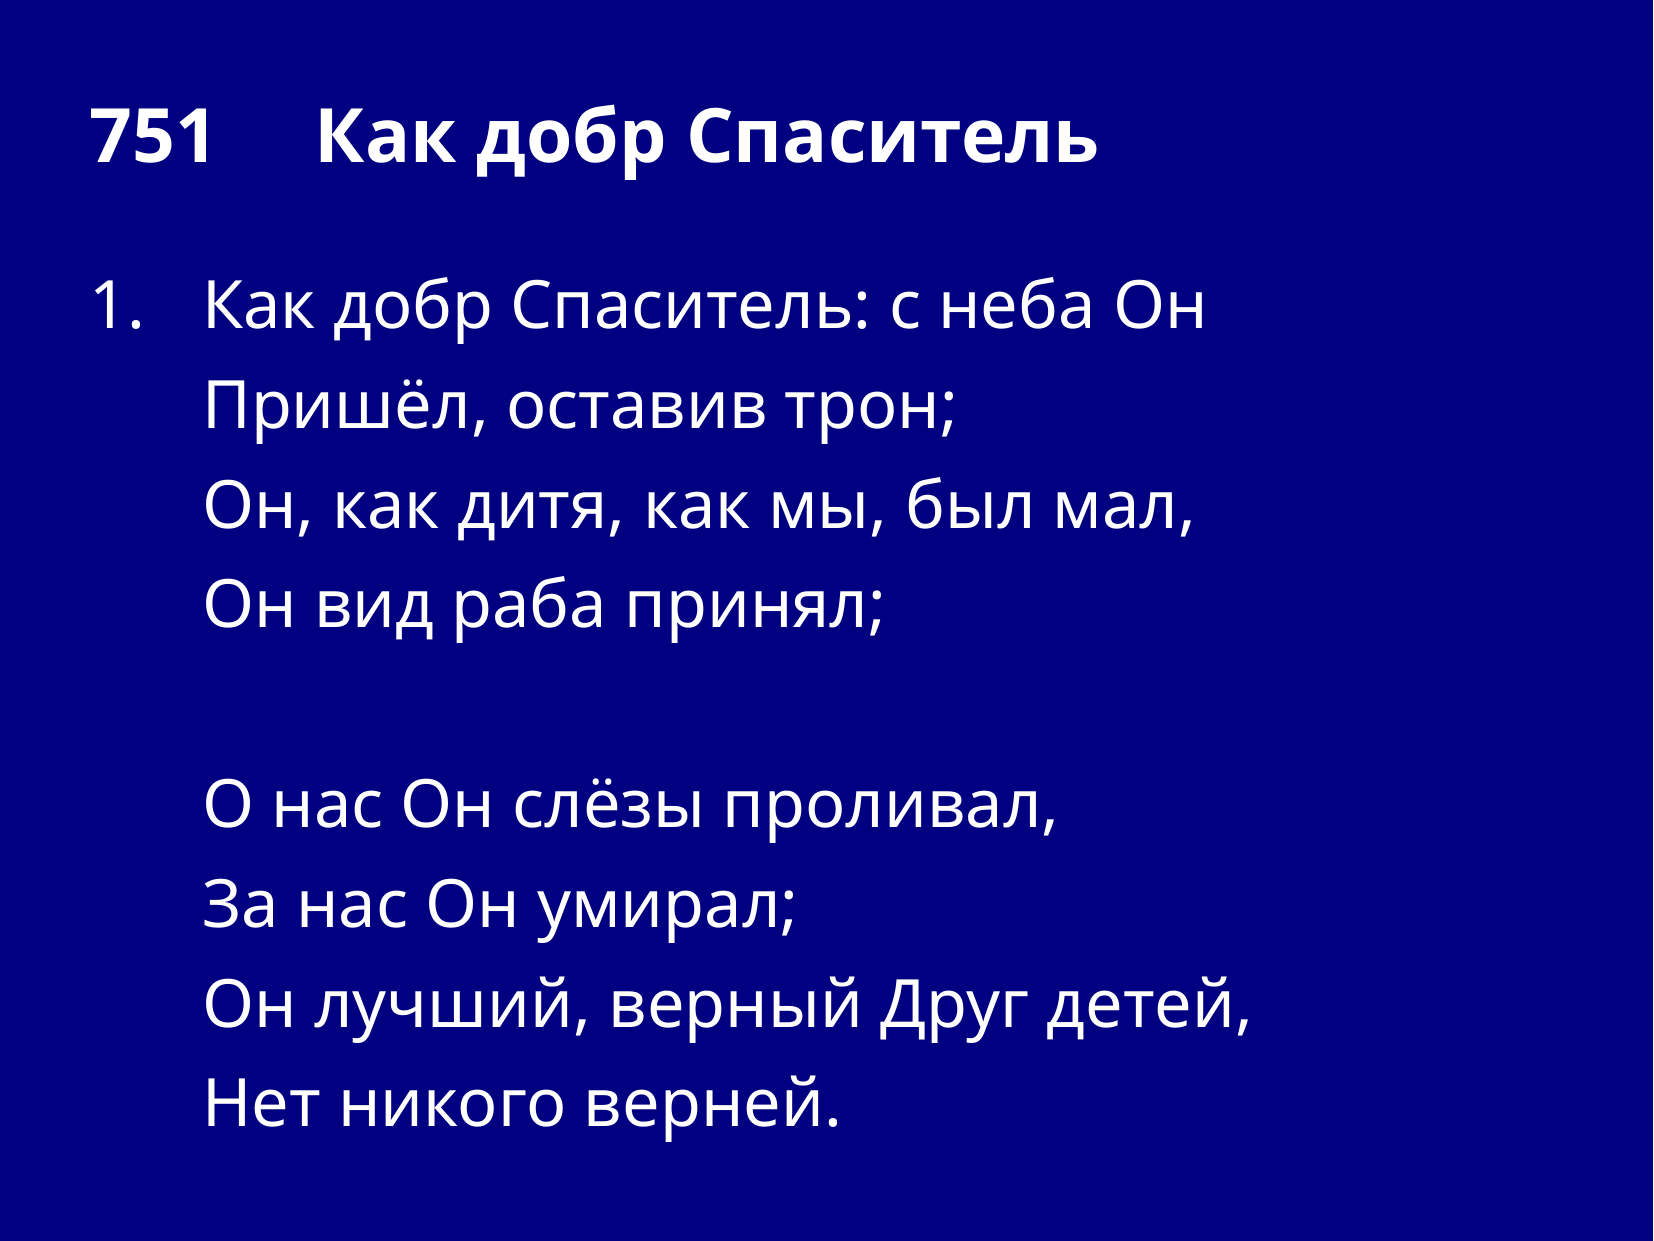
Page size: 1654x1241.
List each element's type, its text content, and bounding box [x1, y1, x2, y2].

text_box 751 Как добр Спаситель [75, 75, 1576, 188]
text_box 1. Как добр Спаситель: с неба Он Пришёл, оставив трон; Он, как дитя, как мы, был мал, Он вид раба принял; О нас Он слёзы проливал, За нас Он умирал; Он лучший, верный Друг детей, Нет никого верней. [75, 188, 1576, 1163]
